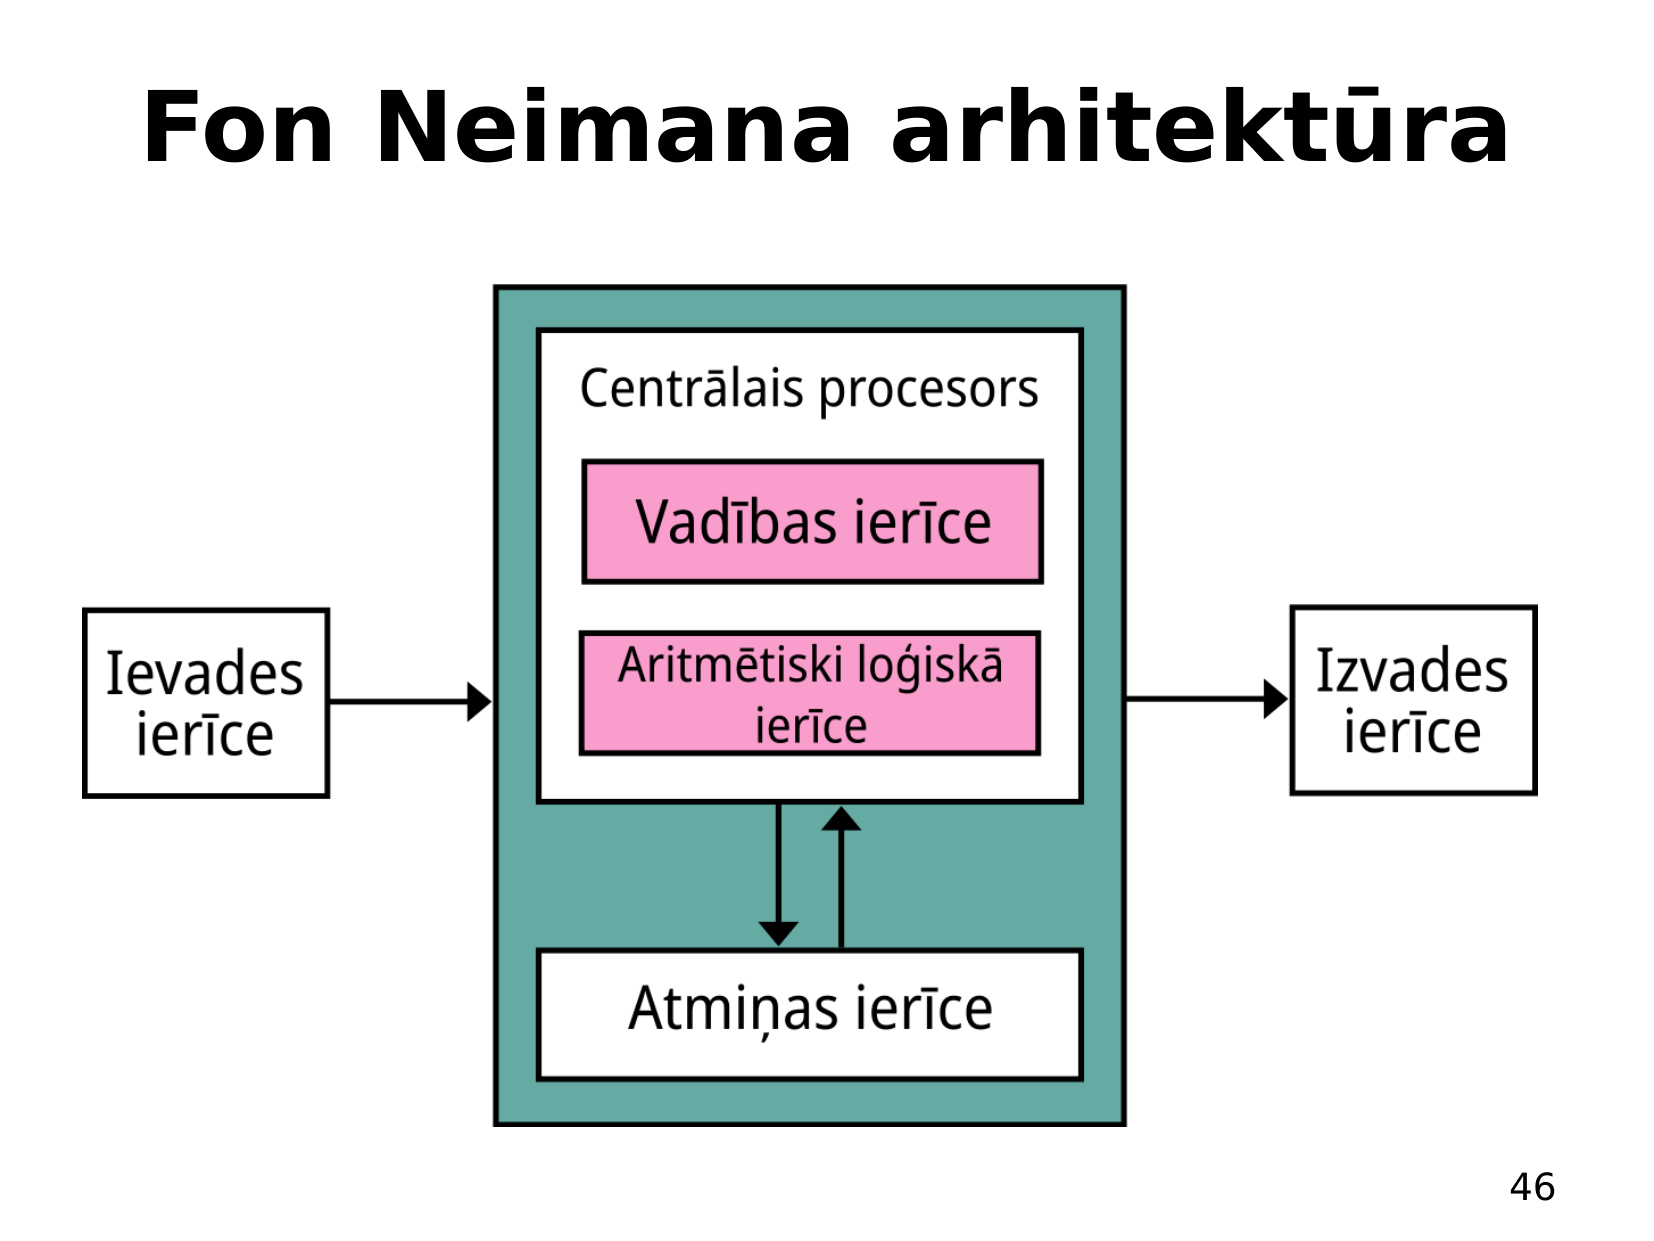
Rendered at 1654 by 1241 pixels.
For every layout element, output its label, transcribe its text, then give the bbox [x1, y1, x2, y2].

title Fon Neimana arhitektūra [82, 49, 1571, 196]
picture [82, 224, 1538, 1185]
